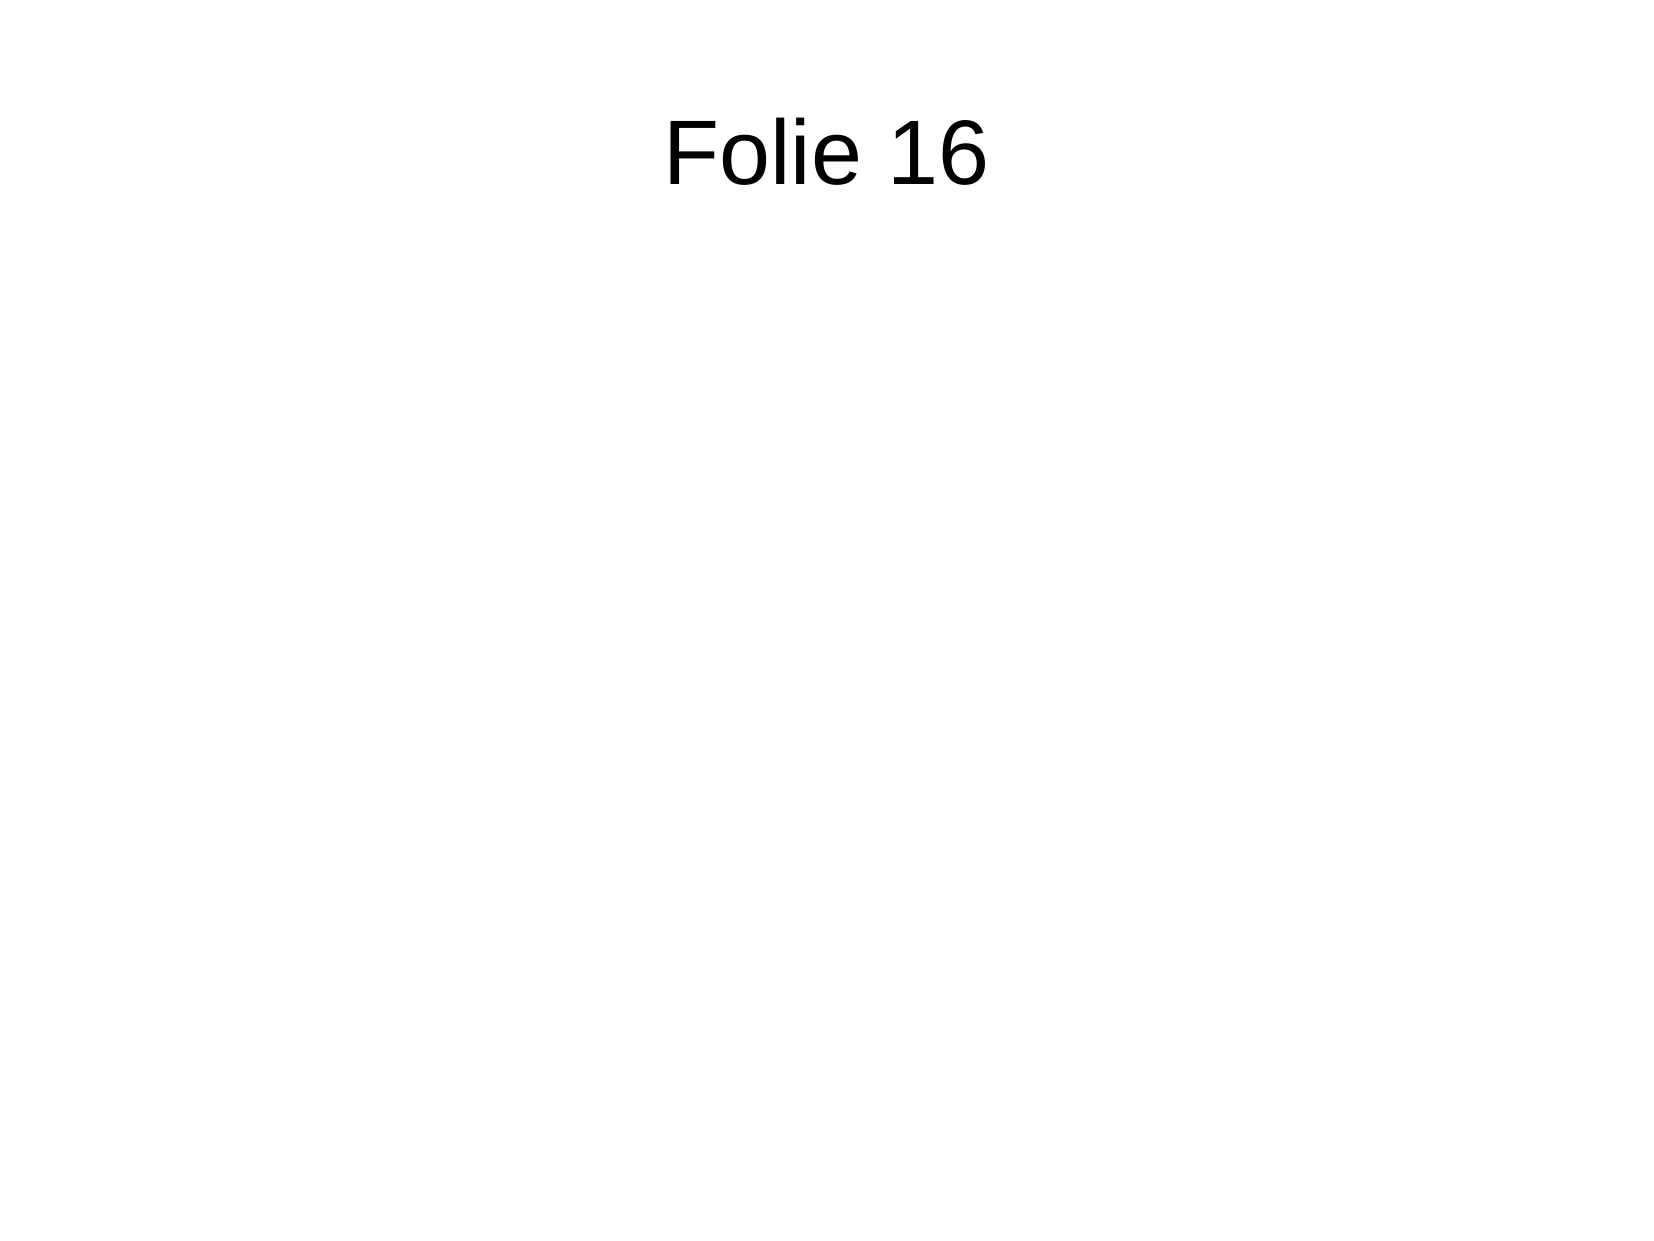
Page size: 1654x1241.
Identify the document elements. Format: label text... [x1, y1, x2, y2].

title Folie 16 [82, 49, 1571, 257]
